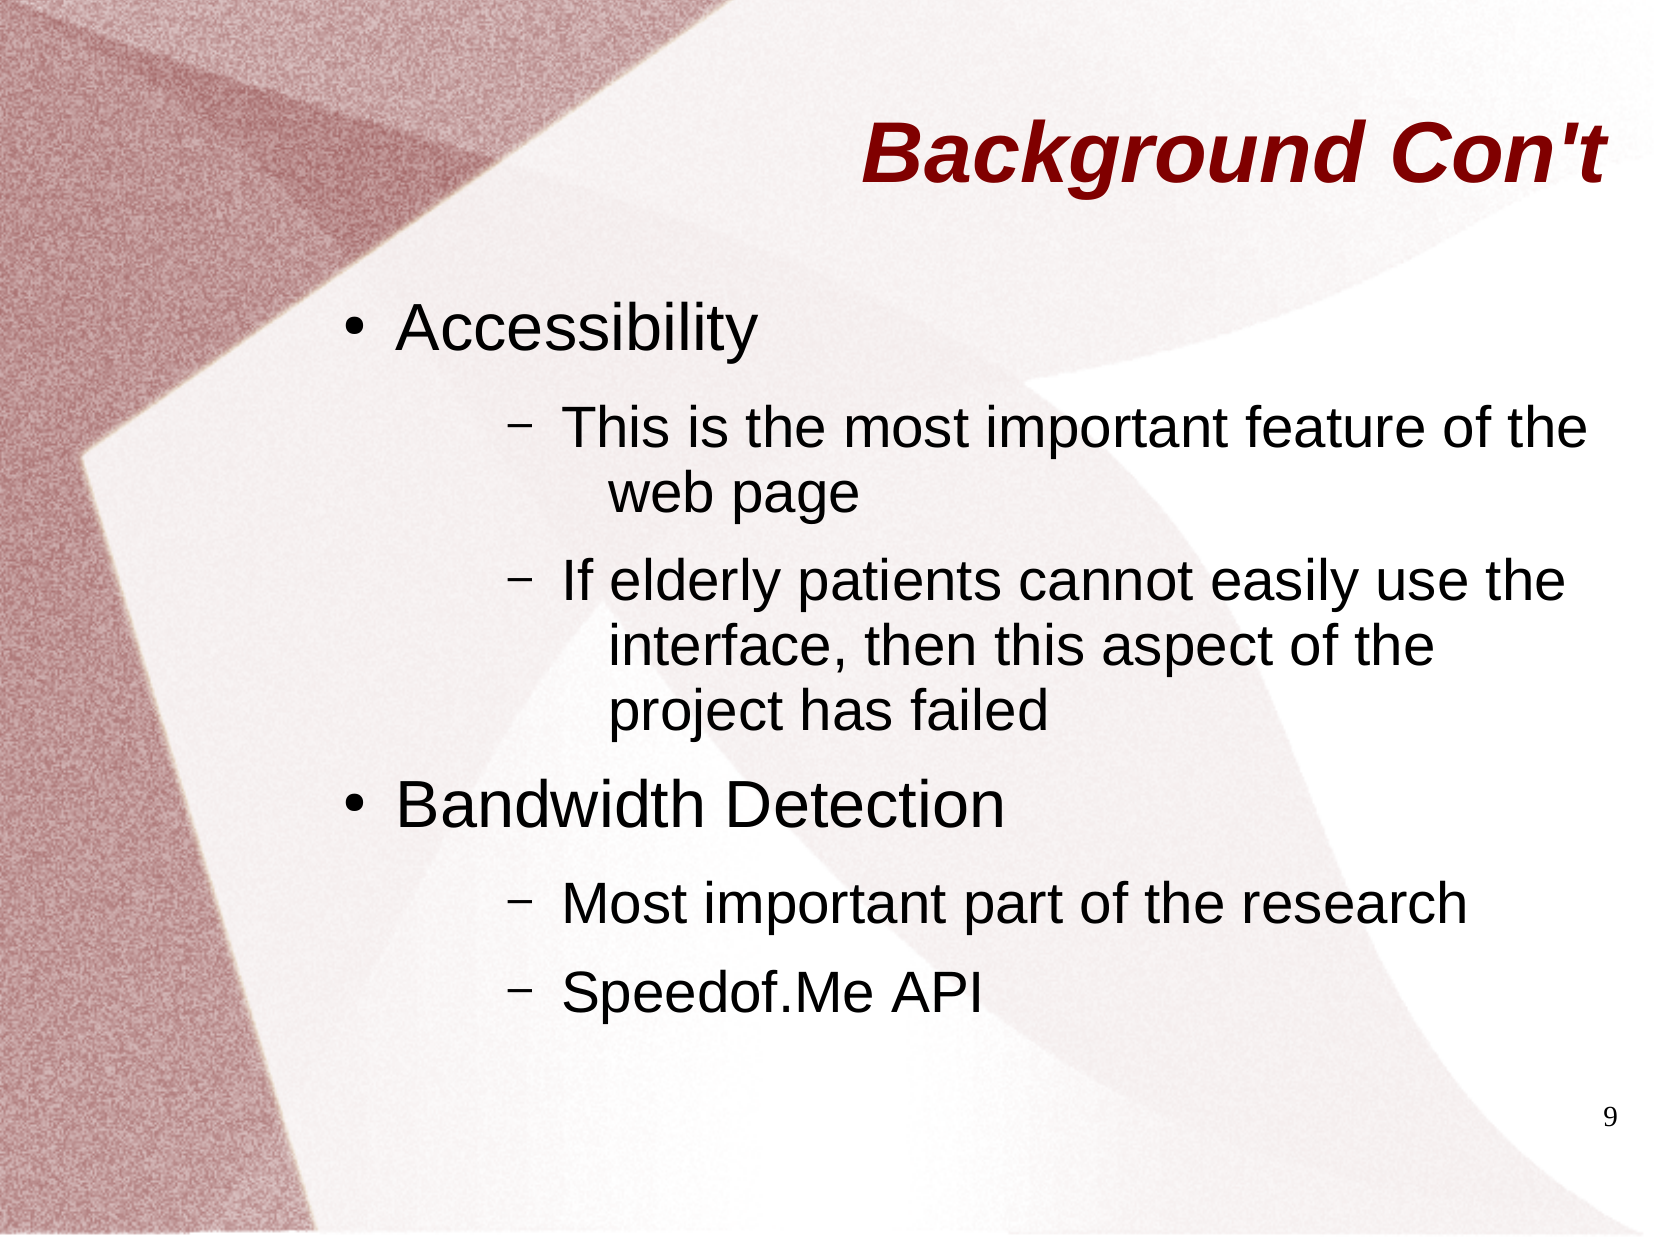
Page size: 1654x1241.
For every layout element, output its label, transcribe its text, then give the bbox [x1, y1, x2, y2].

list Accessibility This is the most important feature of the web page If elderly patients cannot easily use the interface, then this aspect of the project has failed Bandwidth Detection Most important part of the research Speedof.Me API [324, 290, 1601, 1024]
picture [0, 0, 1654, 1241]
title Background Con't [596, 49, 1607, 257]
